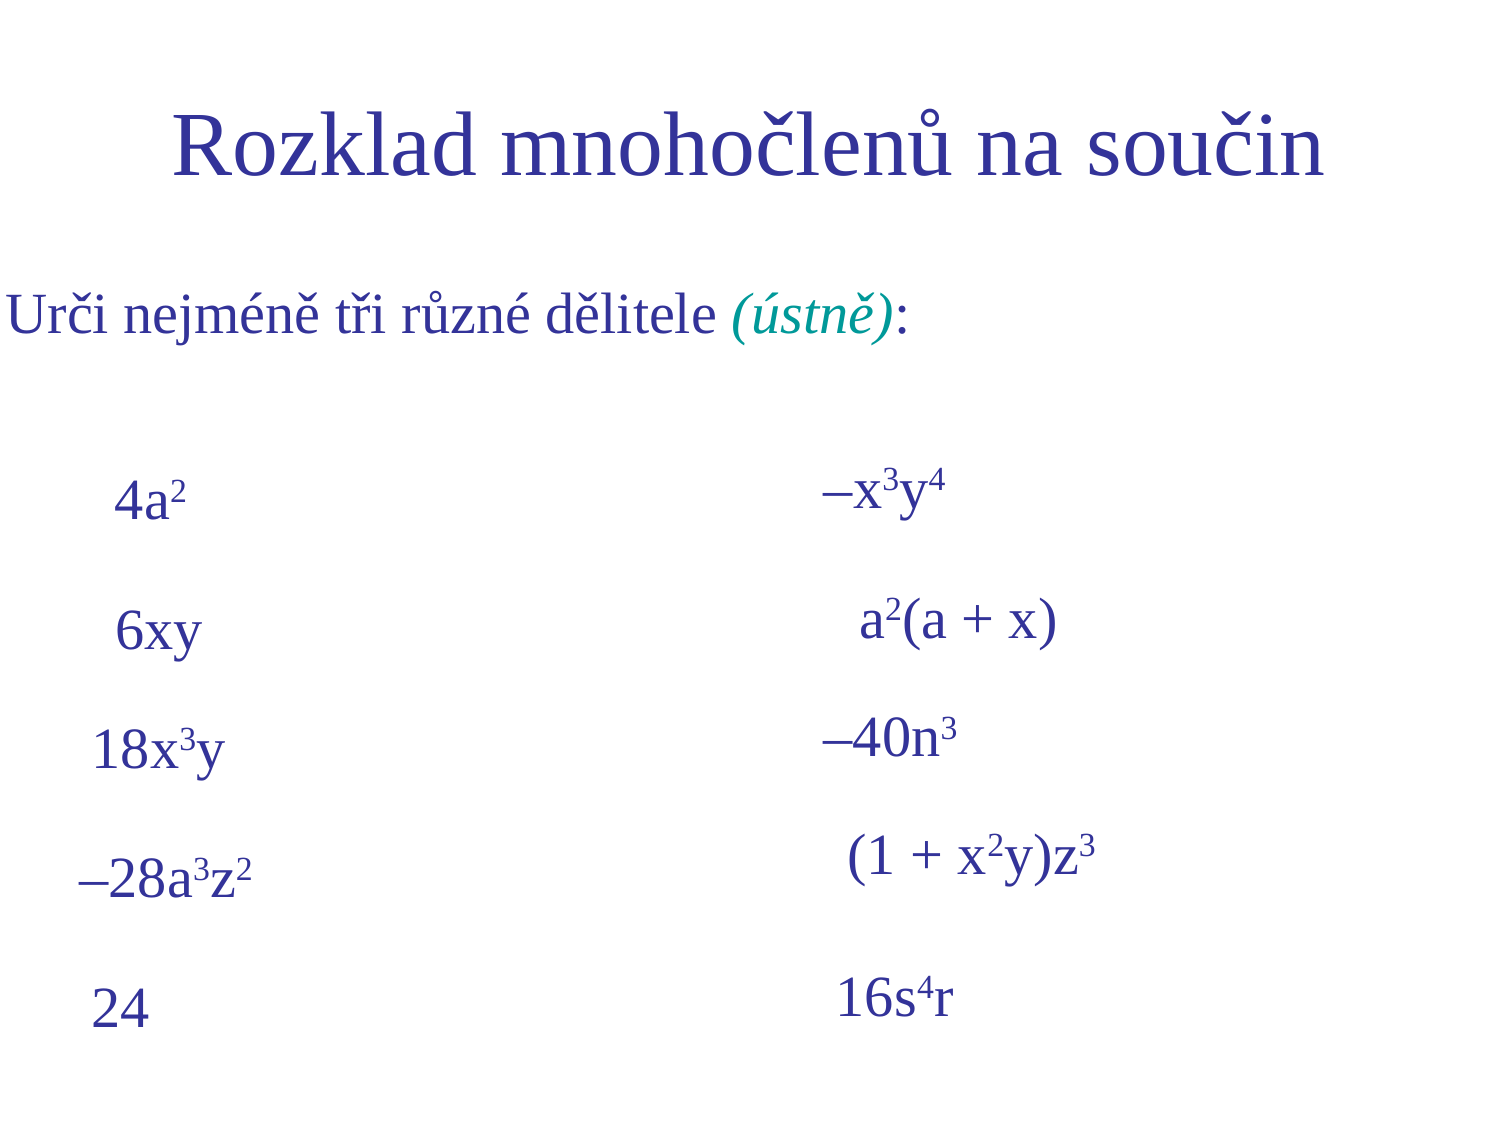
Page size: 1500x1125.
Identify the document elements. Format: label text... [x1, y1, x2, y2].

text_box Urči nejméně tři různé dělitele (ústně): [0, 267, 1459, 353]
text_box 18x3y [76, 701, 443, 788]
text_box 6xy [100, 583, 337, 670]
text_box 4a2 [100, 453, 361, 540]
text_box 16s4r [821, 949, 1329, 1036]
text_box –x3y4 [809, 442, 1388, 528]
text_box –28a3z2 [64, 831, 420, 918]
text_box a2(a + x) [844, 572, 1211, 658]
text_box –40n3 [808, 690, 1353, 776]
text_box (1 + x2y)z3 [832, 808, 1282, 894]
text_box 24 [76, 961, 514, 1047]
text_box Rozklad mnohočlenů na součin [75, 45, 1426, 233]
